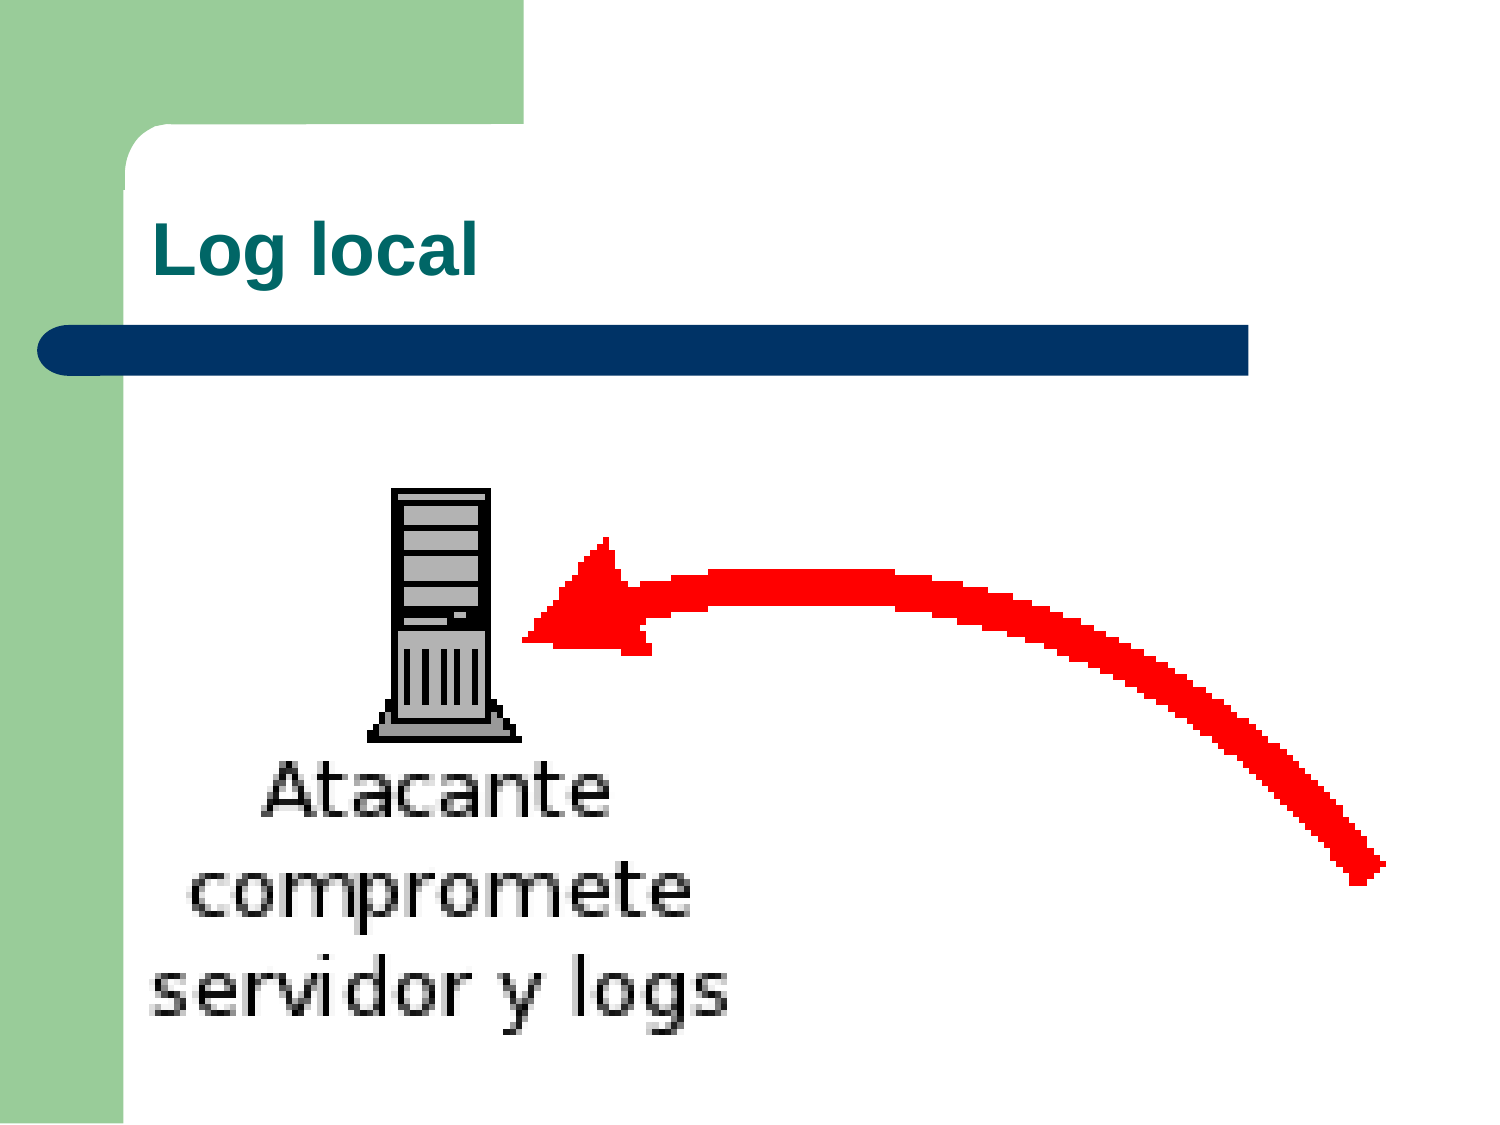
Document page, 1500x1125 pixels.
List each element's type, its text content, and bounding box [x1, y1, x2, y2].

picture [137, 482, 1399, 1054]
title Log local [136, 136, 1412, 300]
